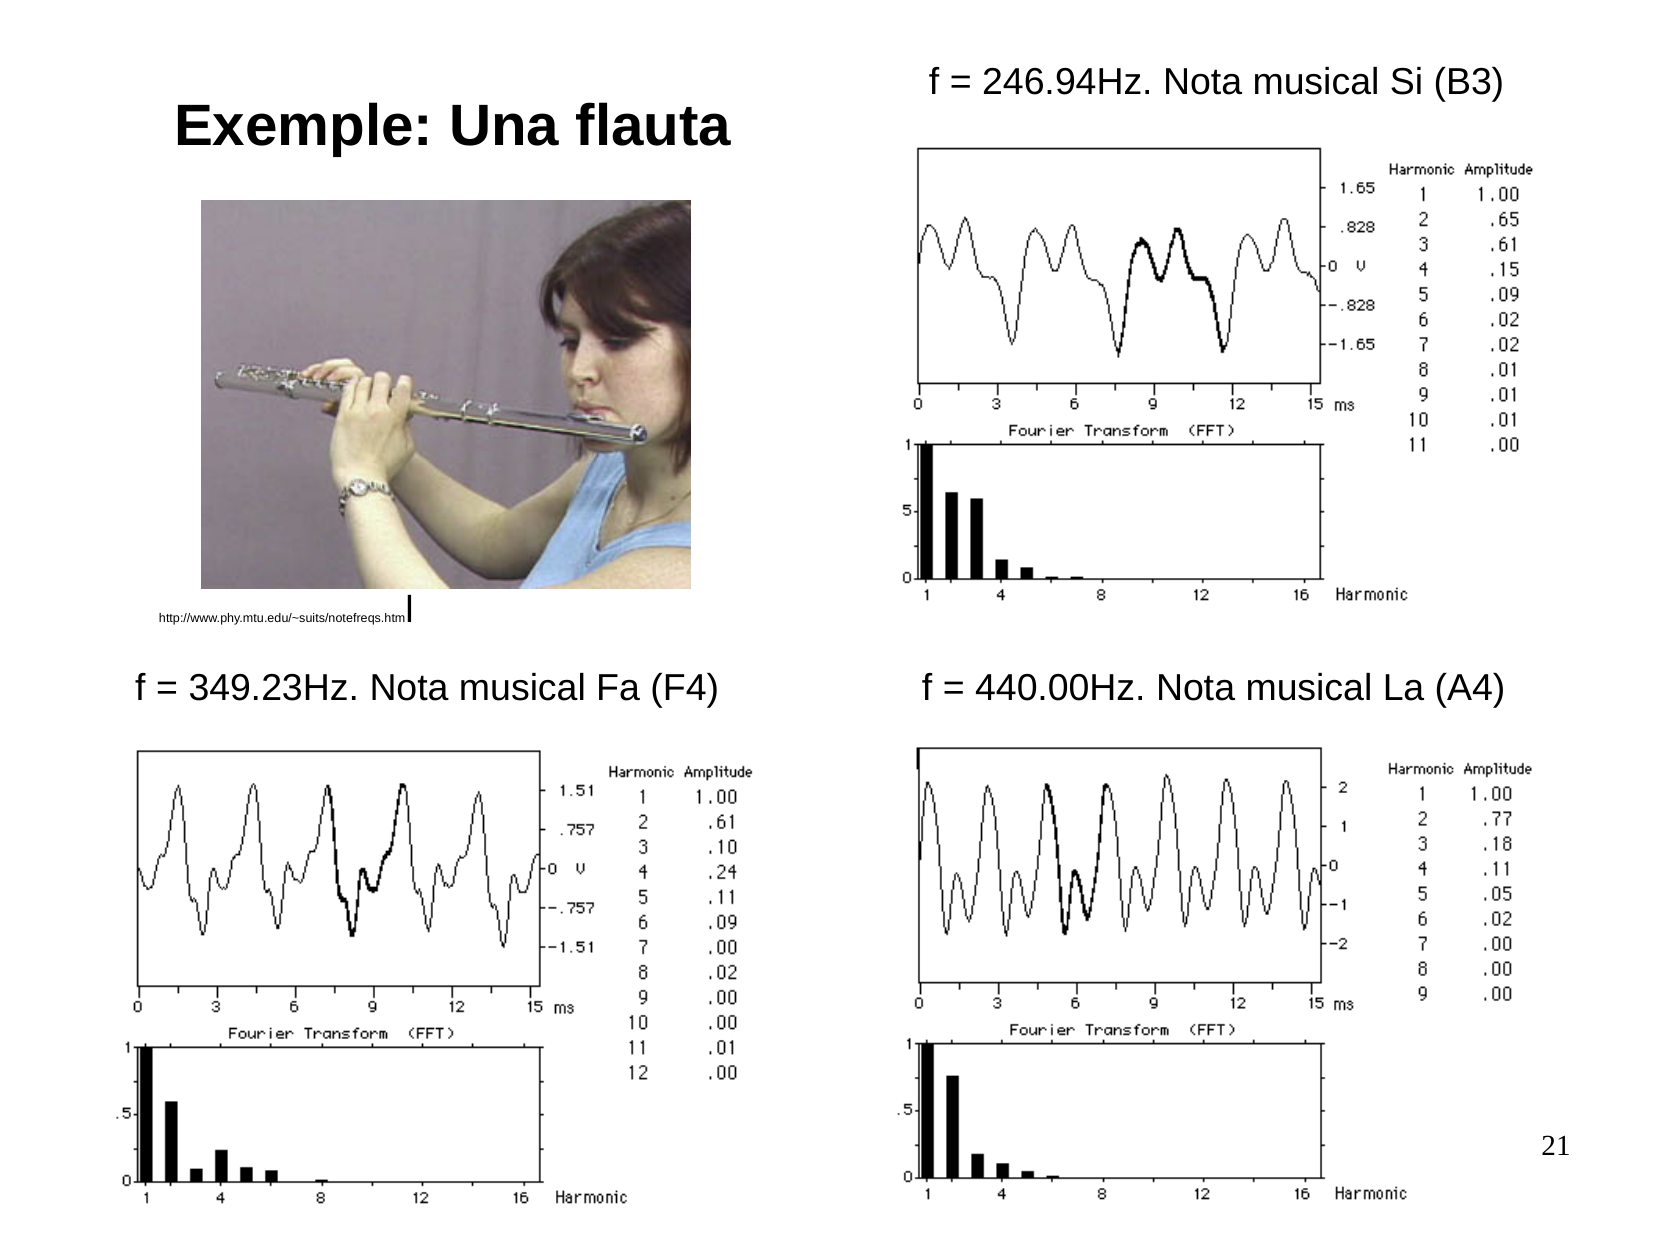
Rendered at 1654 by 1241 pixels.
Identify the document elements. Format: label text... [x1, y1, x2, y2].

picture [201, 200, 691, 581]
text_box f = 246.94Hz. Nota musical Si (B3) [914, 53, 1584, 110]
text_box f = 349.23Hz. Nota musical Fa (F4) [120, 658, 791, 716]
picture [894, 145, 1542, 613]
picture [895, 743, 1538, 1212]
picture [109, 746, 760, 1216]
text_box Exemple: Una flauta [159, 85, 755, 166]
text_box f = 440.00Hz. Nota musical La (A4) [907, 658, 1577, 716]
text_box http://www.phy.mtu.edu/~suits/notefreqs.html [144, 581, 918, 638]
